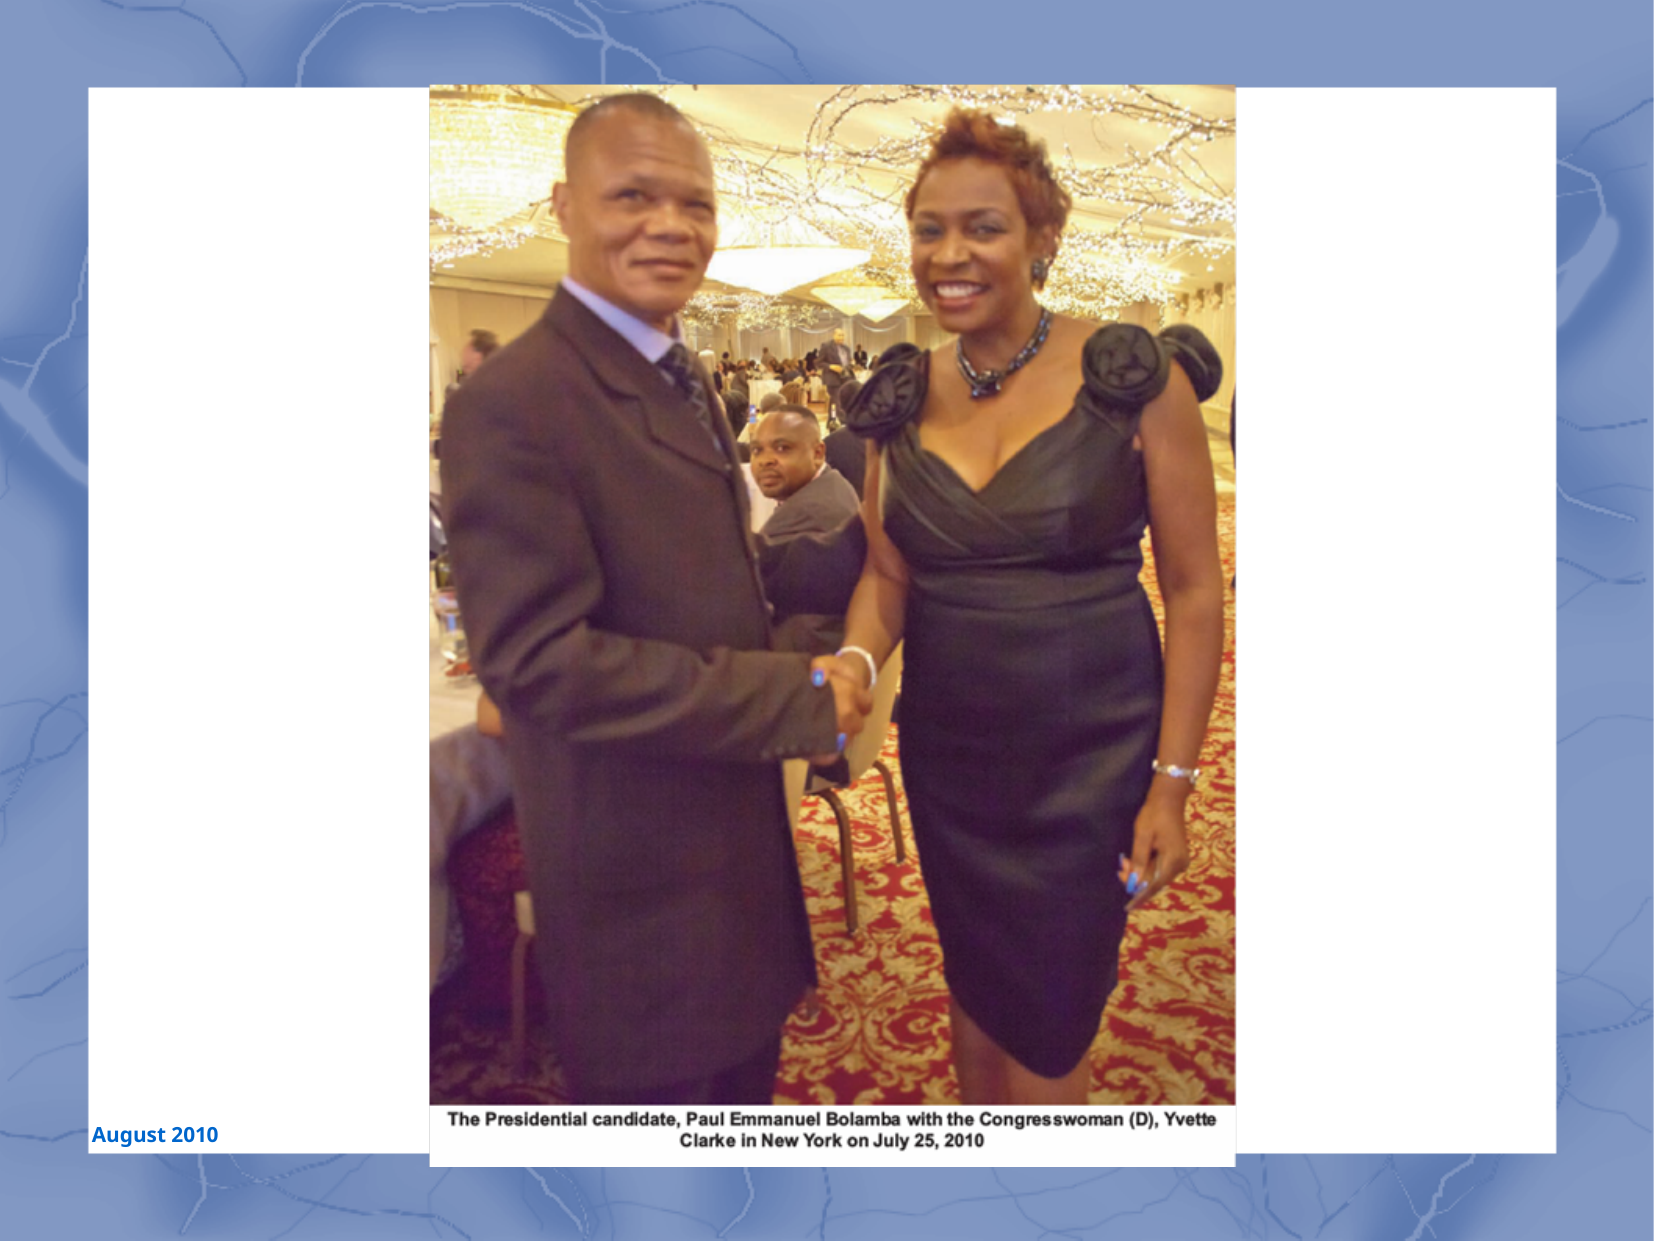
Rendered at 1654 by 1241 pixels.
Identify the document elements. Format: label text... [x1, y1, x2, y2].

text_box August 2010 [77, 1113, 255, 1153]
picture [0, 0, 1654, 1241]
